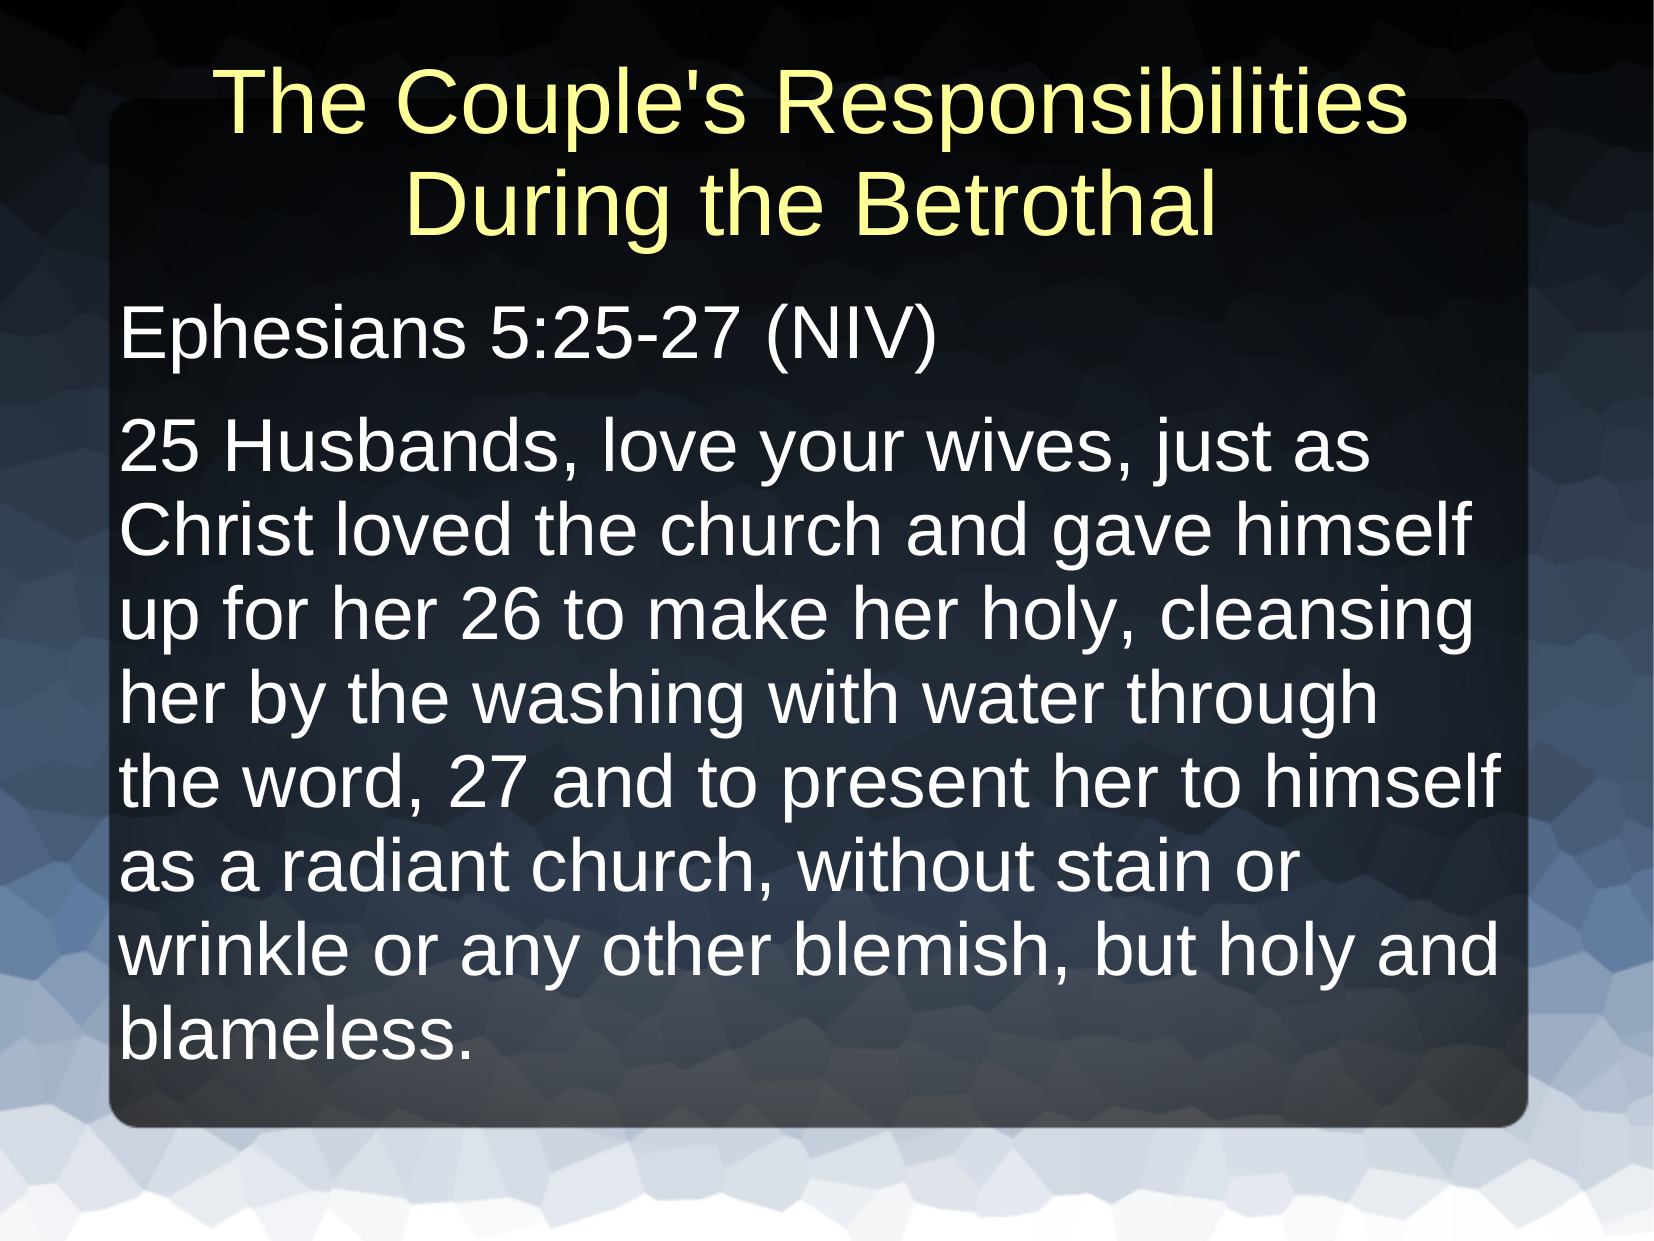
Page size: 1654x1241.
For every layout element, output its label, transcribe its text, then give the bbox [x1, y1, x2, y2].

title The Couple's Responsibilities During the Betrothal [118, 49, 1506, 257]
picture [0, 0, 1654, 1241]
list Ephesians 5:25-27 (NIV) 25 Husbands, love your wives, just as Christ loved the church and gave himself up for her 26 to make her holy, cleansing her by the washing with water through the word, 27 and to present her to himself as a radiant church, without stain or wrinkle or any other blemish, but holy and blameless. [118, 290, 1506, 1109]
